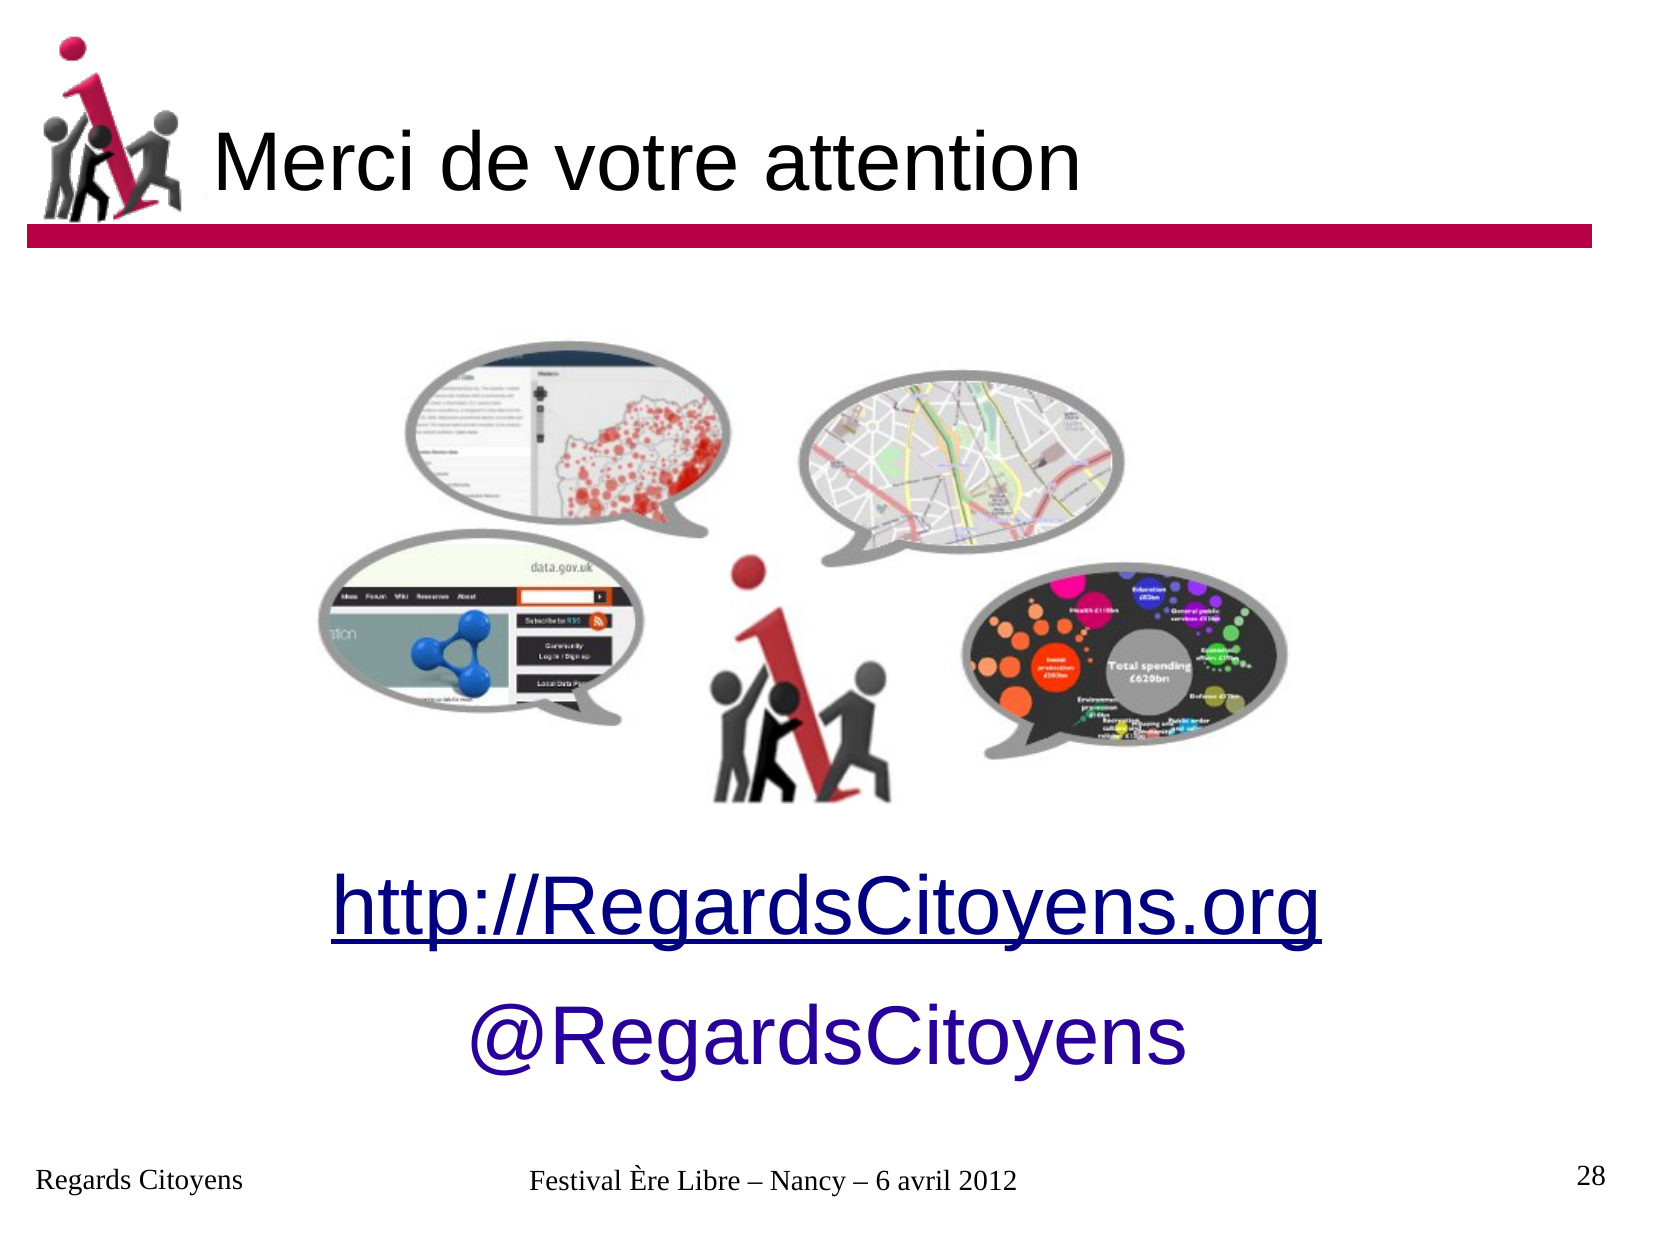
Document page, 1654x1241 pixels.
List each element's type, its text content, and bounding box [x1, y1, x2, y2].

picture [27, 31, 208, 224]
picture [317, 311, 1300, 804]
title Merci de votre attention [212, 58, 1595, 266]
subtitle http://RegardsCitoyens.org @RegardsCitoyens [82, 836, 1571, 1106]
